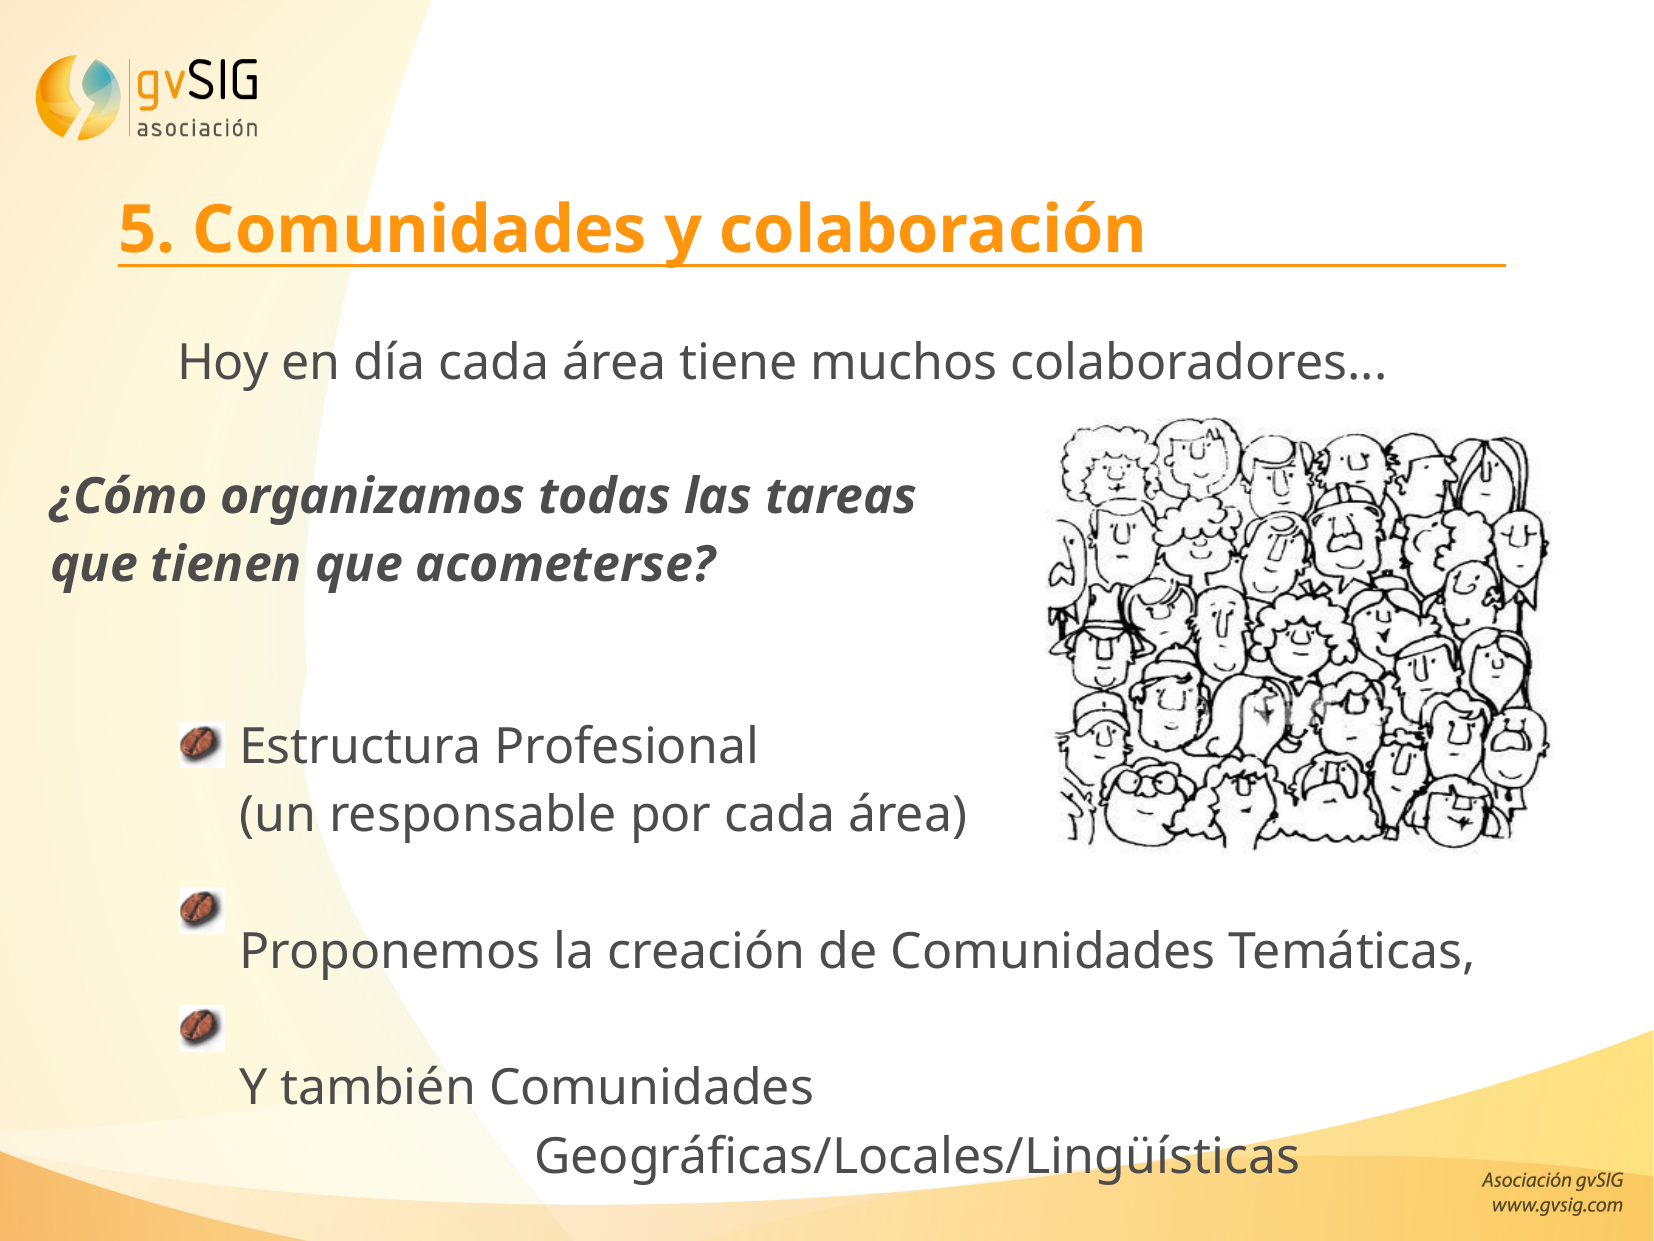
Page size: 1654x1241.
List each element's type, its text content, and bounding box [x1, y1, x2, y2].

text_box Estructura Profesional (un responsable por cada área) Proponemos la creación de Comunidades Temáticas, Y también Comunidades Geográficas/Locales/Lingüísticas [224, 702, 1654, 1126]
title 5. Comunidades y colaboración [118, 177, 1607, 276]
picture [0, 0, 1654, 1241]
text_box ¿Cómo organizamos todas las tareas que tienen que acometerse? [35, 452, 1010, 642]
title Hoy en día cada área tiene muchos colaboradores... [177, 305, 1506, 414]
